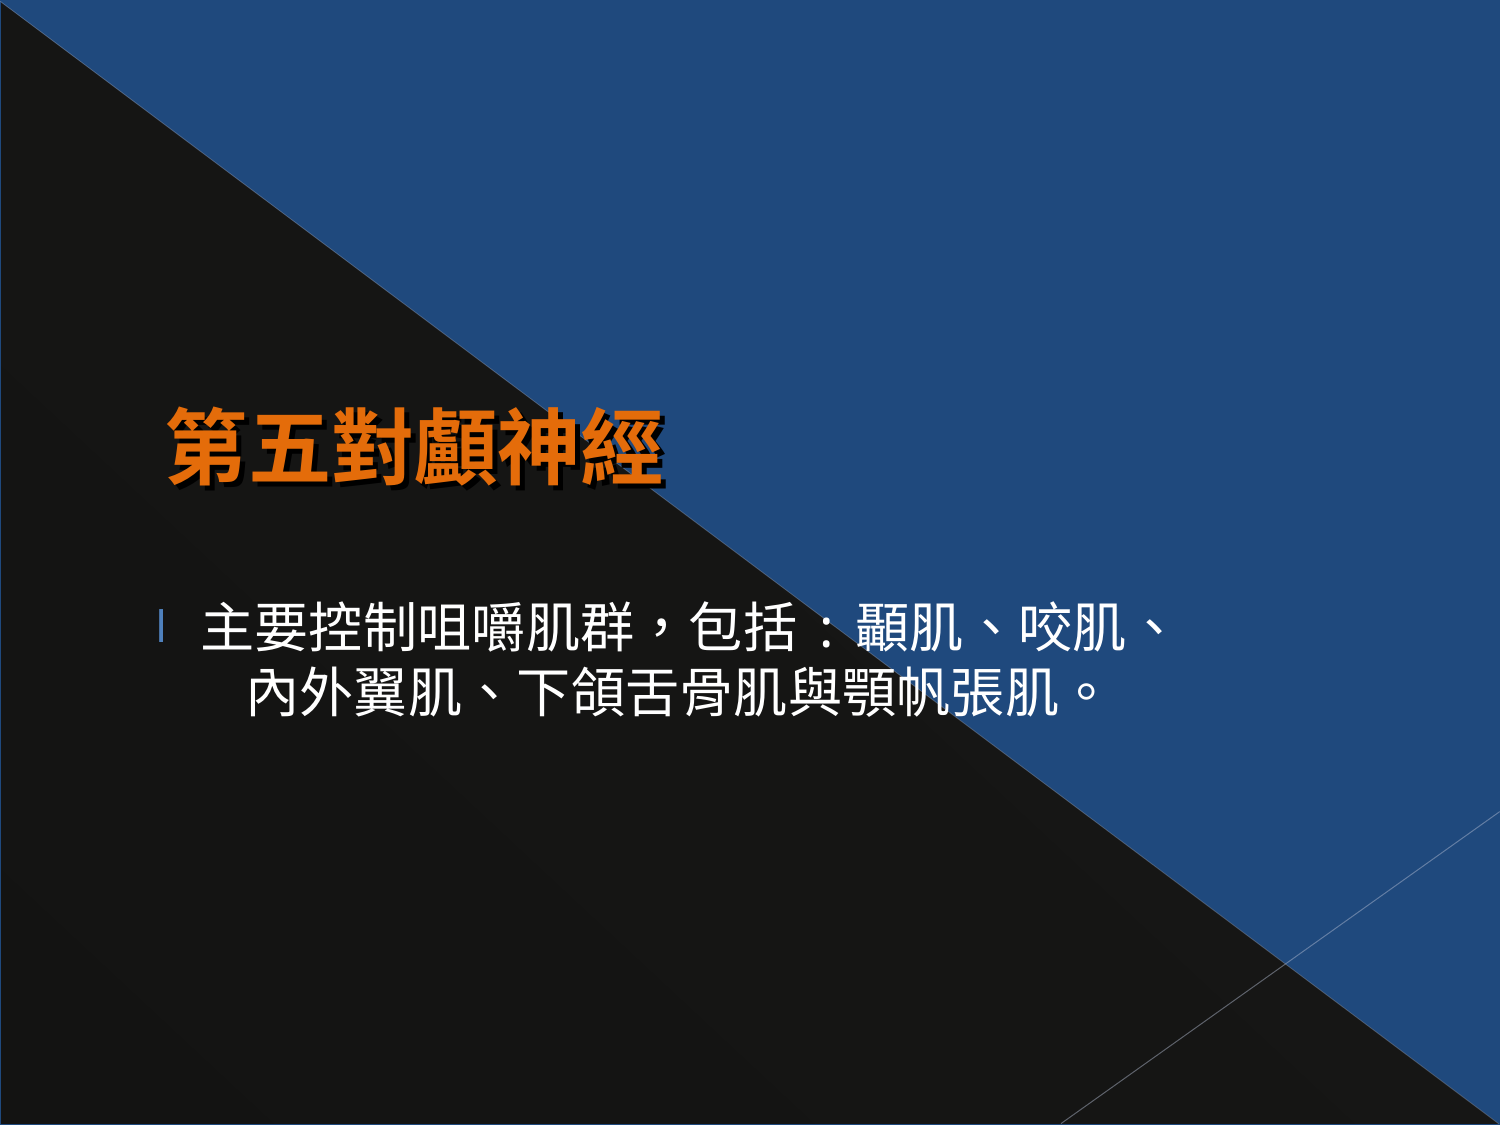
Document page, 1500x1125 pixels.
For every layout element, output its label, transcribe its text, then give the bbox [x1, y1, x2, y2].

list 主要控制咀嚼肌群，包括:顳肌、咬肌、內外翼肌、下頜舌骨肌與顎帆張肌。 [140, 585, 1222, 985]
title 第五對顱神經 [70, 351, 1421, 540]
